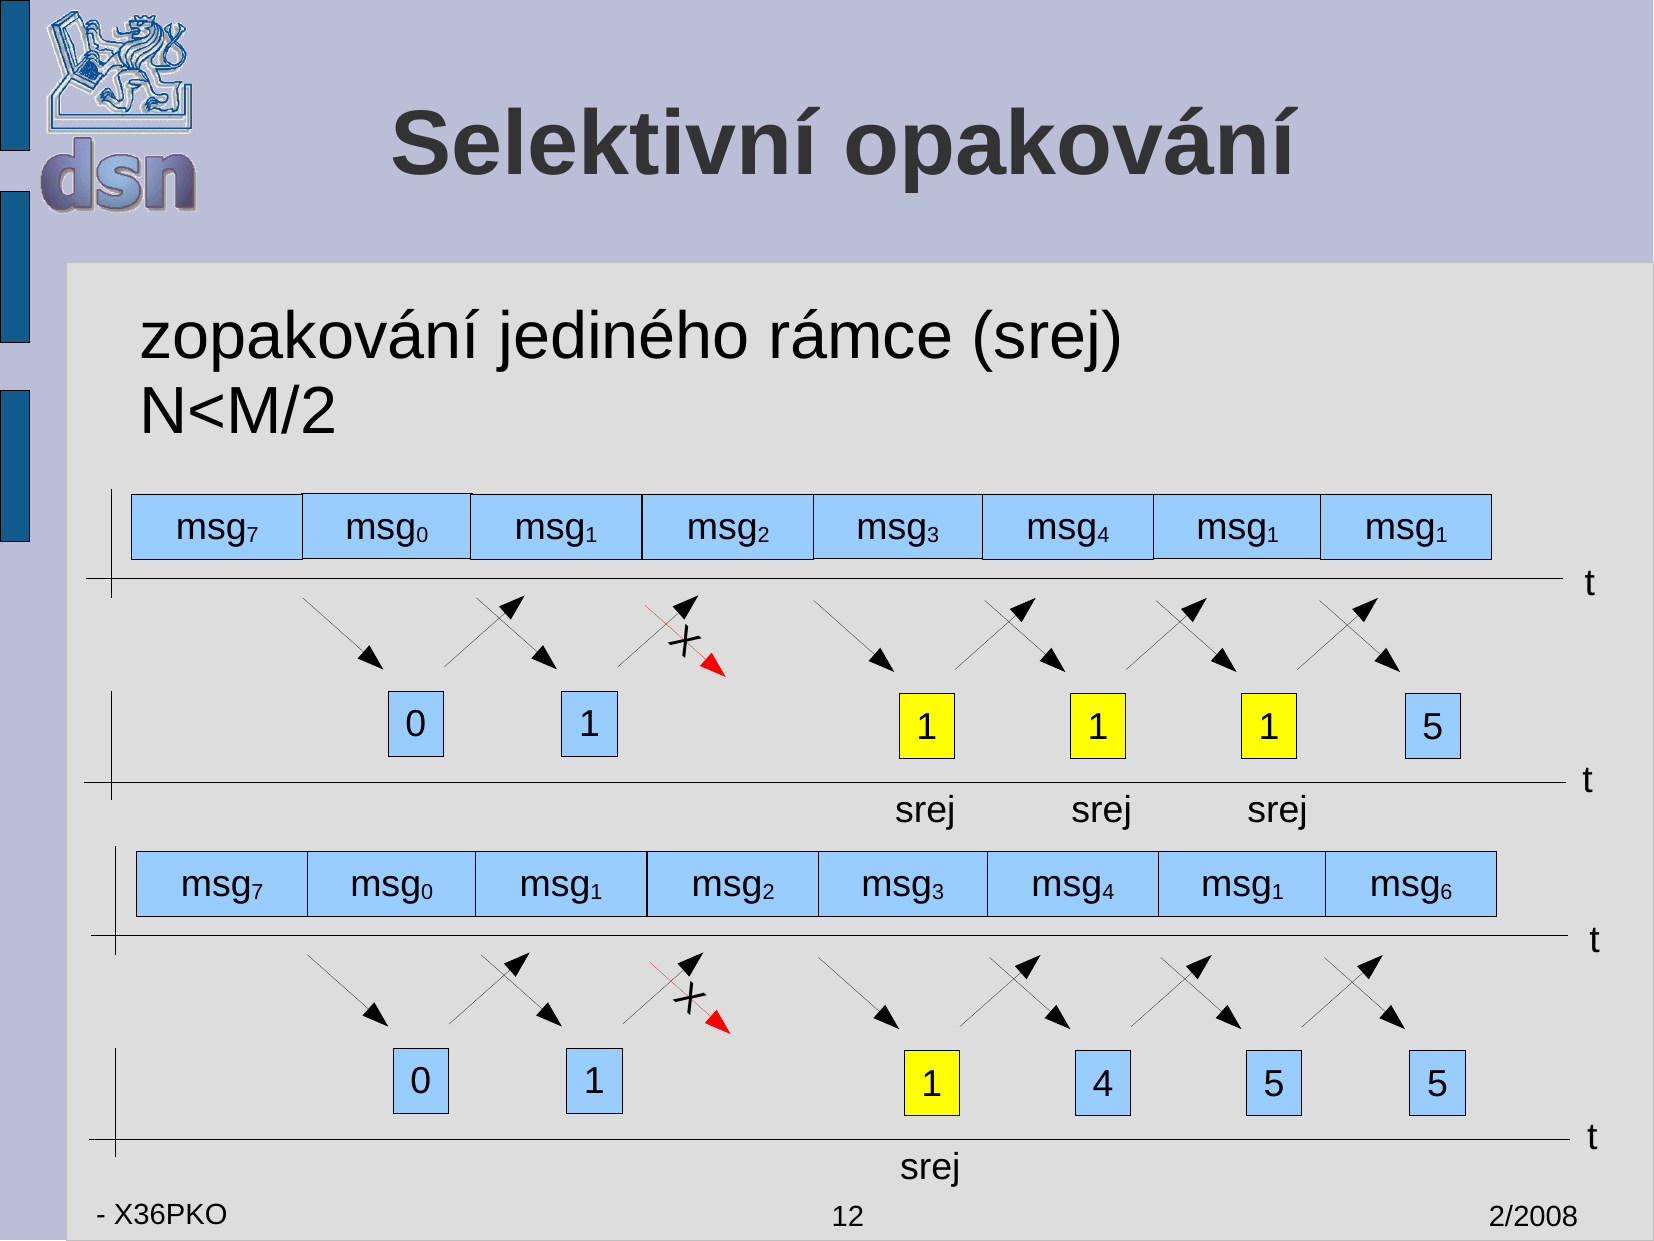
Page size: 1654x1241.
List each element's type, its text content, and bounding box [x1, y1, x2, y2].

text_box msg4 [987, 851, 1159, 917]
list zopakování jediného rámce (srej) N<M/2 [121, 579, 1534, 782]
text_box 1 [899, 693, 955, 759]
text_box t [1567, 751, 1608, 809]
text_box msg2 [647, 851, 819, 917]
text_box msg7 [136, 851, 308, 917]
text_box msg6 [1325, 851, 1497, 917]
text_box msg2 [642, 494, 814, 560]
list zopakování jediného rámce (srej) N<M/2 [121, 297, 1534, 578]
text_box 1 [1241, 693, 1297, 759]
text_box msg1 [475, 851, 647, 917]
text_box t [1574, 911, 1615, 969]
text_box msg7 [131, 494, 303, 560]
text_box 1 [566, 1048, 623, 1114]
text_box 1 [1070, 693, 1126, 759]
picture [10, 10, 223, 230]
text_box msg0 [301, 493, 473, 559]
text_box msg0 [308, 851, 475, 917]
text_box 5 [1405, 693, 1461, 759]
text_box msg1 [470, 494, 642, 560]
text_box srej [1232, 781, 1323, 839]
text_box msg3 [814, 494, 982, 559]
text_box 1 [904, 1050, 960, 1116]
text_box msg4 [982, 494, 1154, 560]
text_box 1 [561, 691, 618, 757]
text_box srej [1056, 781, 1147, 839]
text_box msg3 [819, 851, 987, 917]
text_box srej [880, 781, 971, 839]
text_box msg1 [1320, 494, 1492, 560]
text_box 5 [1409, 1050, 1466, 1116]
text_box 0 [388, 691, 444, 757]
text_box msg1 [1159, 851, 1325, 917]
text_box msg1 [1154, 494, 1320, 559]
text_box 0 [393, 1048, 449, 1114]
text_box 5 [1246, 1050, 1302, 1116]
title Selektivní opakování [210, 46, 1478, 239]
text_box srej [885, 1138, 976, 1196]
text_box t [1569, 554, 1610, 612]
list zopakování jediného rámce (srej) N<M/2 [121, 936, 1534, 1111]
list zopakování jediného rámce (srej) N<M/2 [121, 783, 1534, 935]
text_box t [1572, 1108, 1613, 1166]
text_box 4 [1075, 1050, 1131, 1116]
